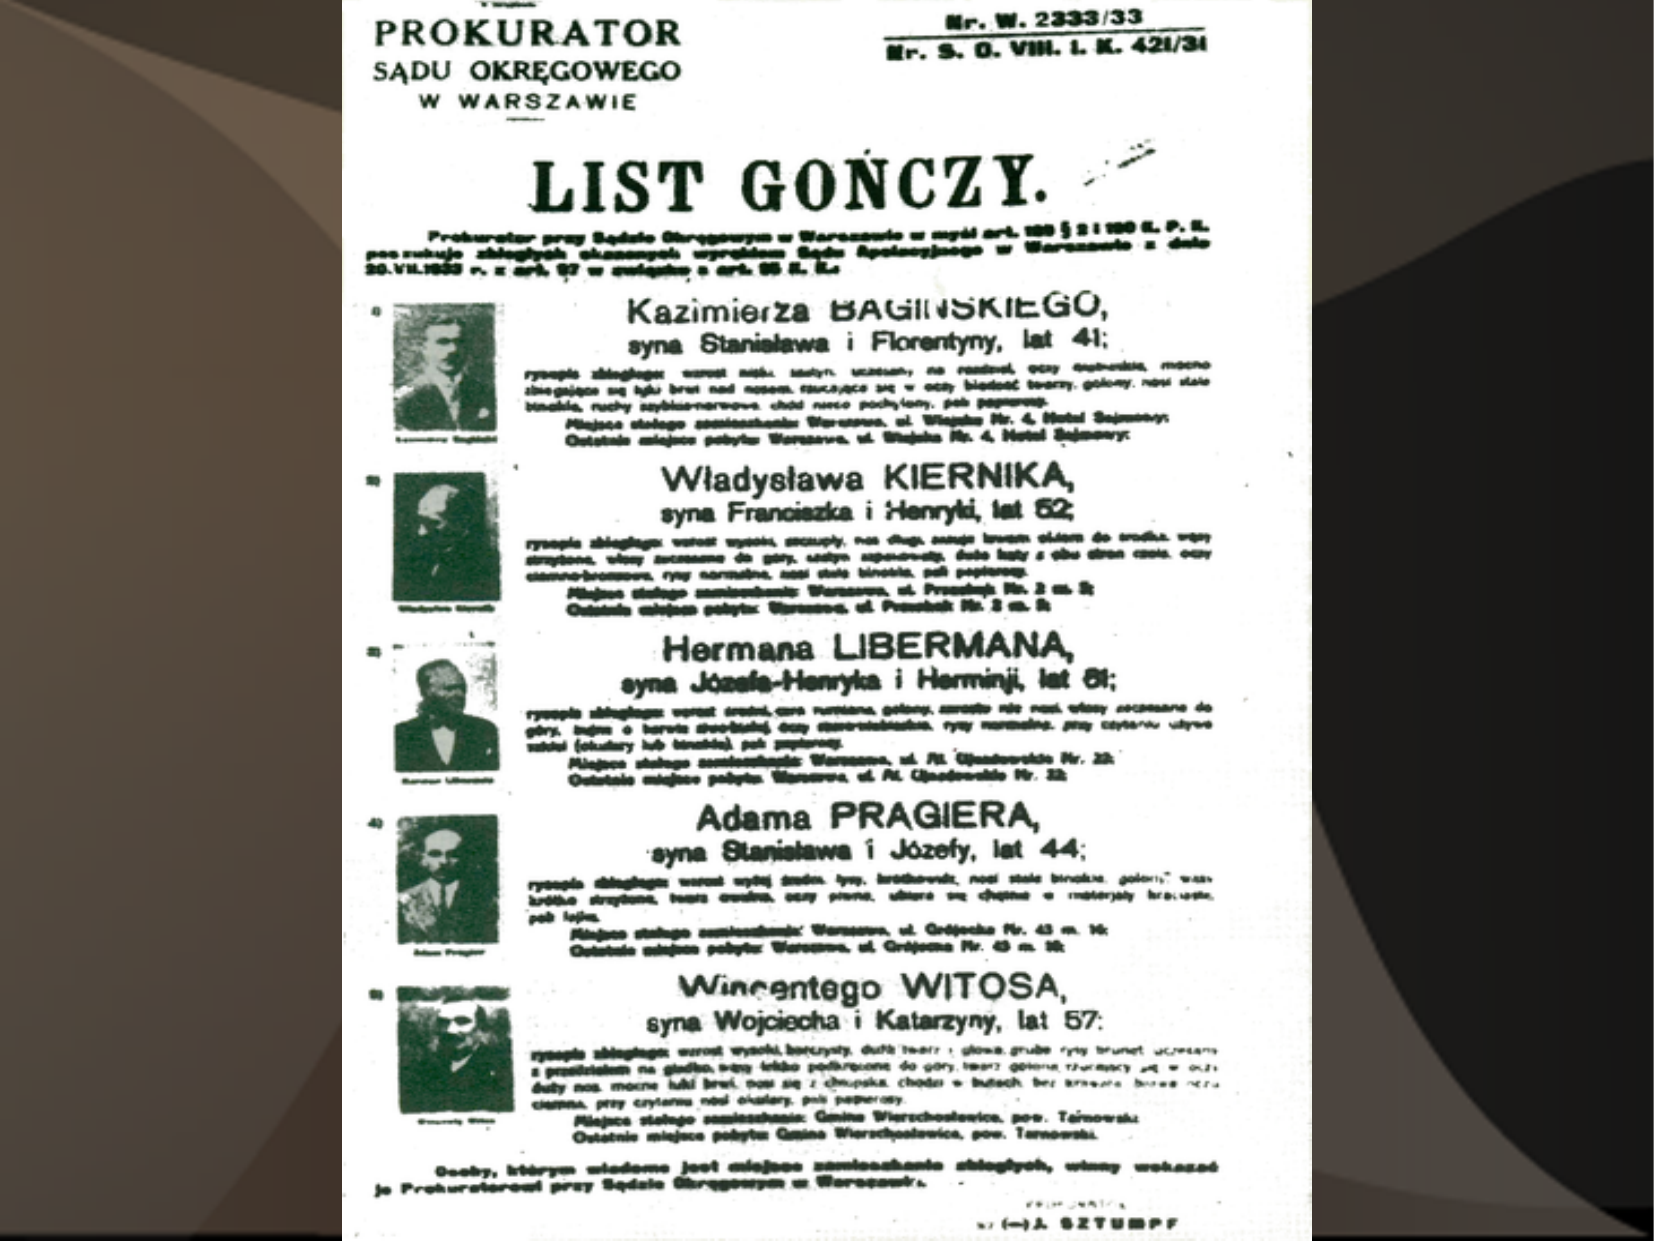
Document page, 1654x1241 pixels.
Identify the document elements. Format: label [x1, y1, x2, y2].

picture [342, 0, 1312, 1241]
